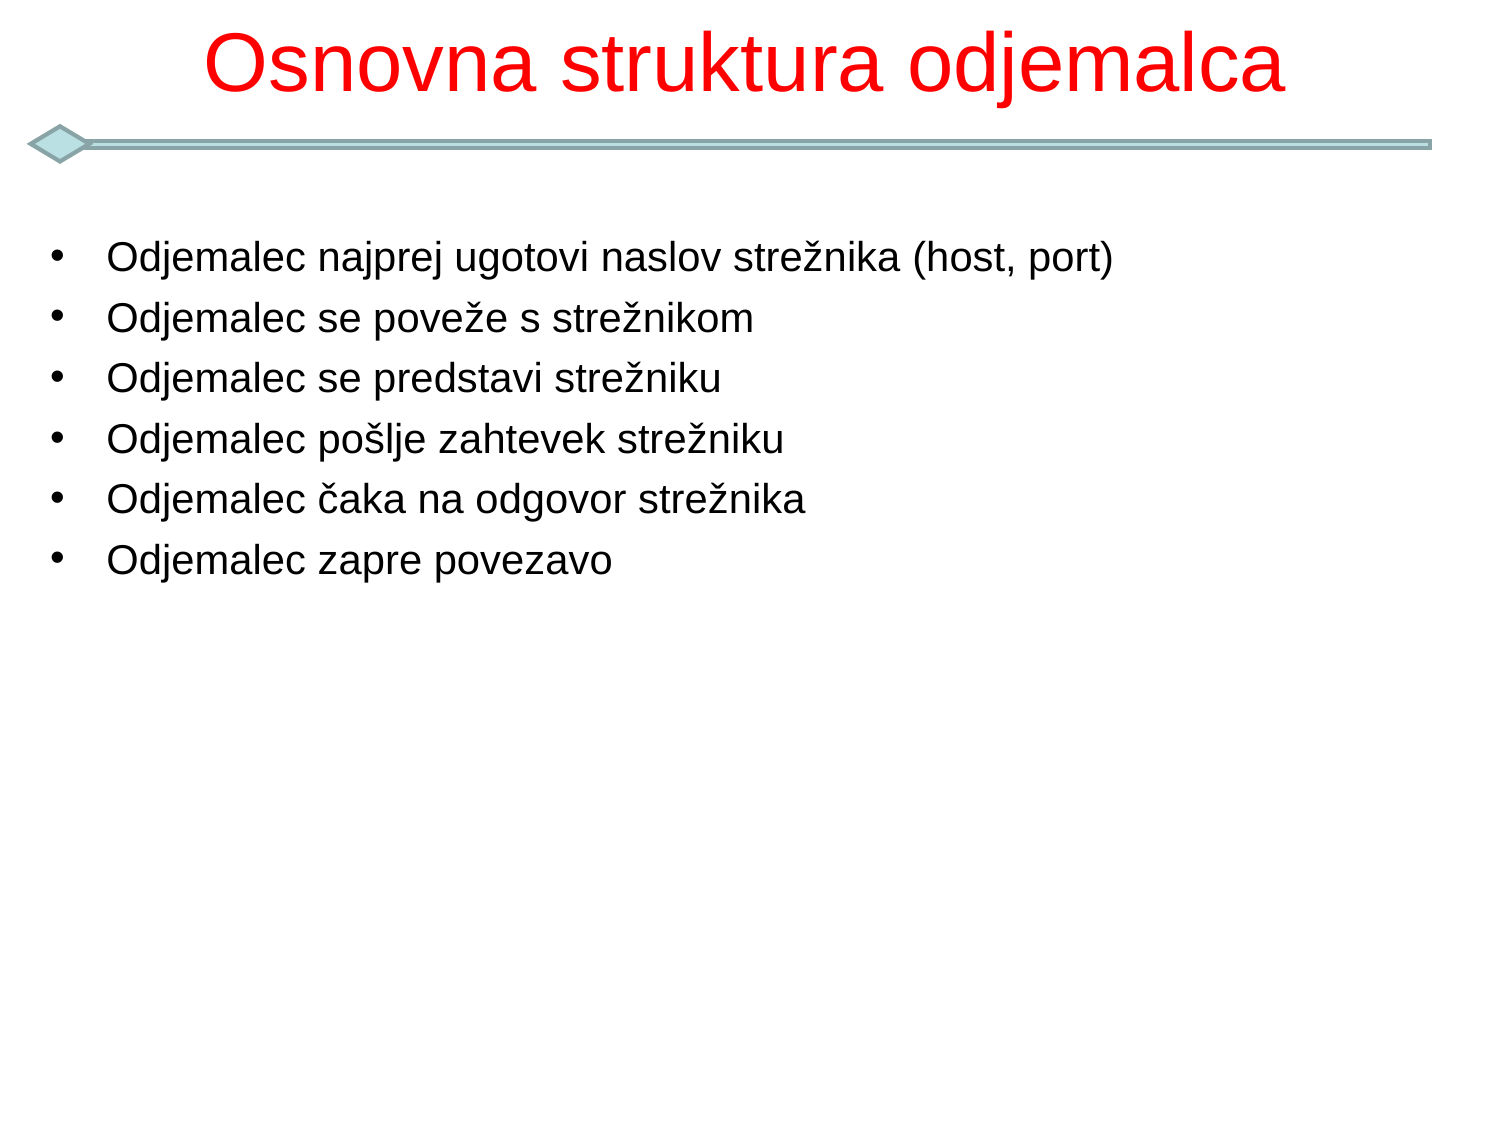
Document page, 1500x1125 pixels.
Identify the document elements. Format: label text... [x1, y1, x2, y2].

title Osnovna struktura odjemalca [70, 0, 1421, 118]
list Odjemalec najprej ugotovi naslov strežnika (host, port) Odjemalec se poveže s strežnikom Odjemalec se predstavi strežniku Odjemalec pošlje zahtevek strežniku Odjemalec čaka na odgovor strežnika Odjemalec zapre povezavo [35, 222, 1386, 966]
